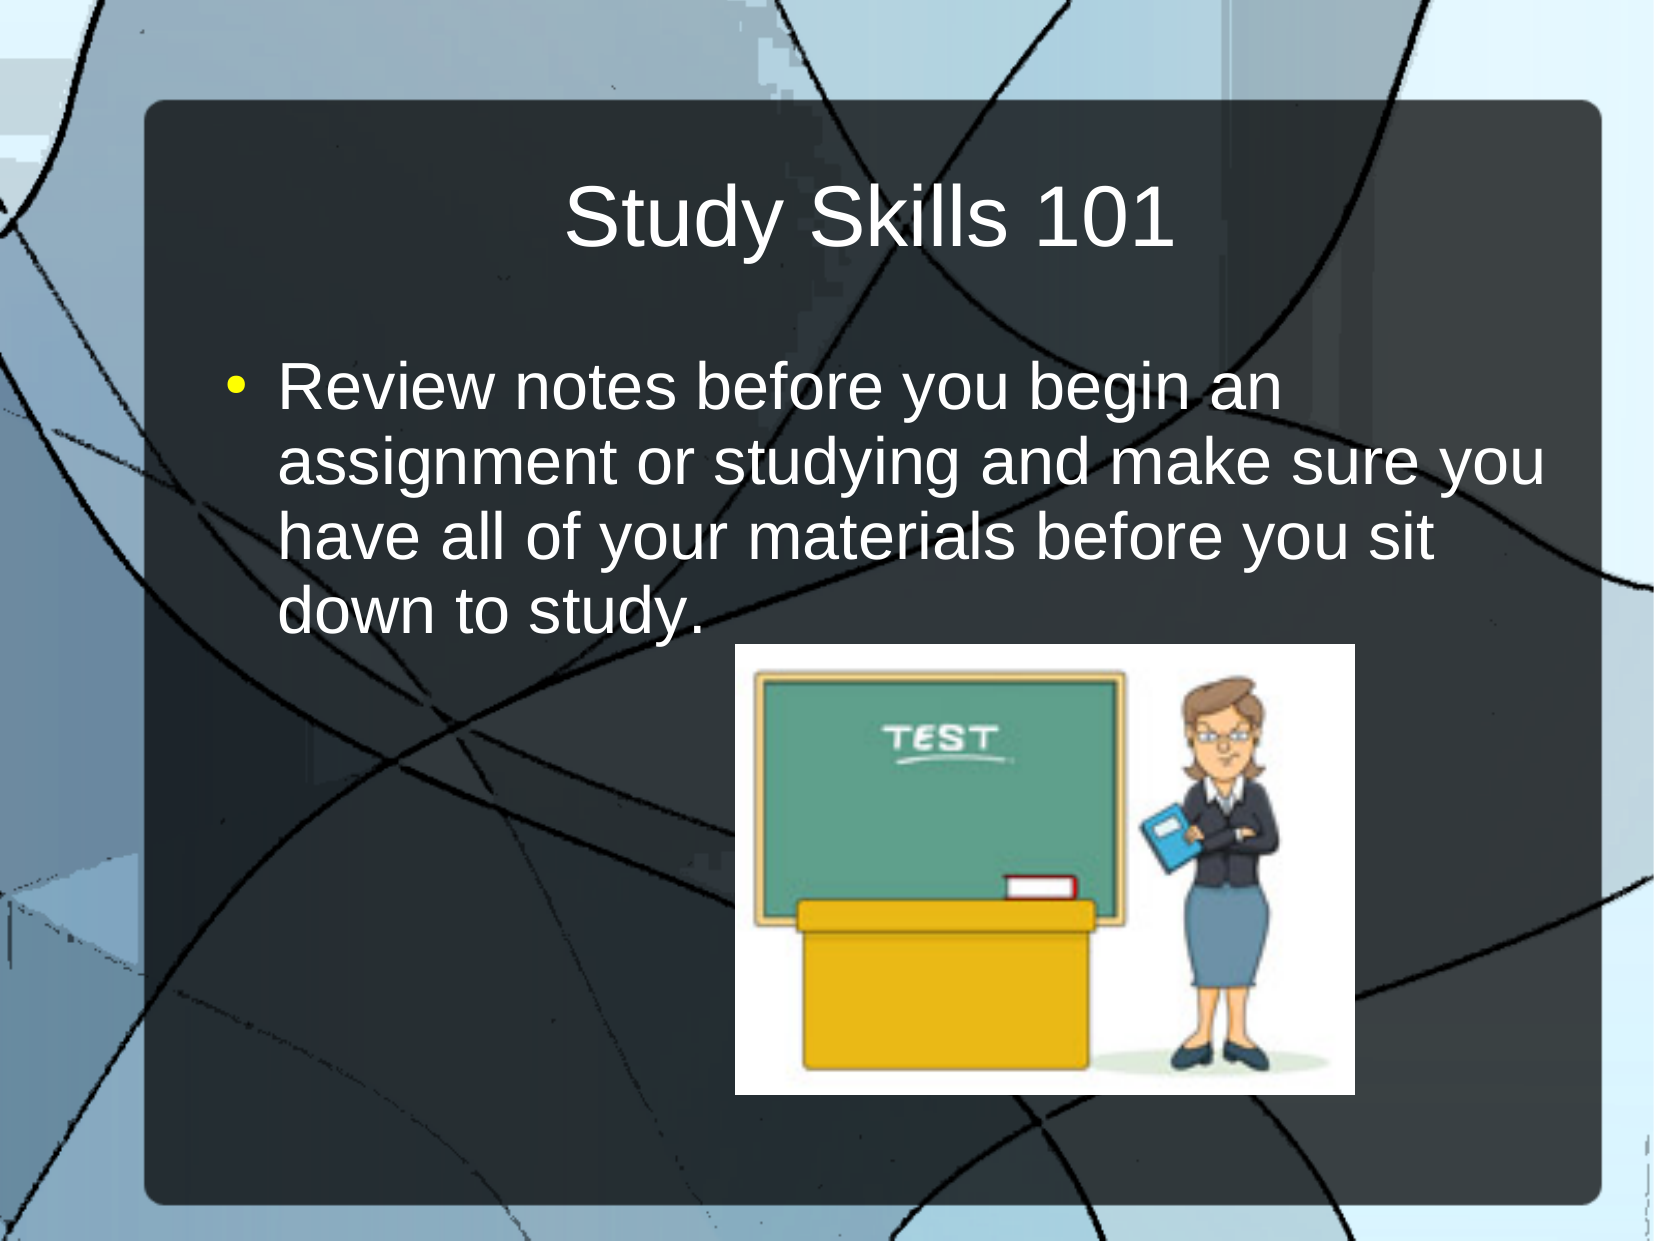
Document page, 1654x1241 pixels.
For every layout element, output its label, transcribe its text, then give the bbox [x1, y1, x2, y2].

title Study Skills 101 [159, 108, 1583, 325]
picture [0, 0, 1654, 1241]
list Review notes before you begin an assignment or studying and make sure you have all of your materials before you sit down to study. [206, 349, 1571, 1034]
